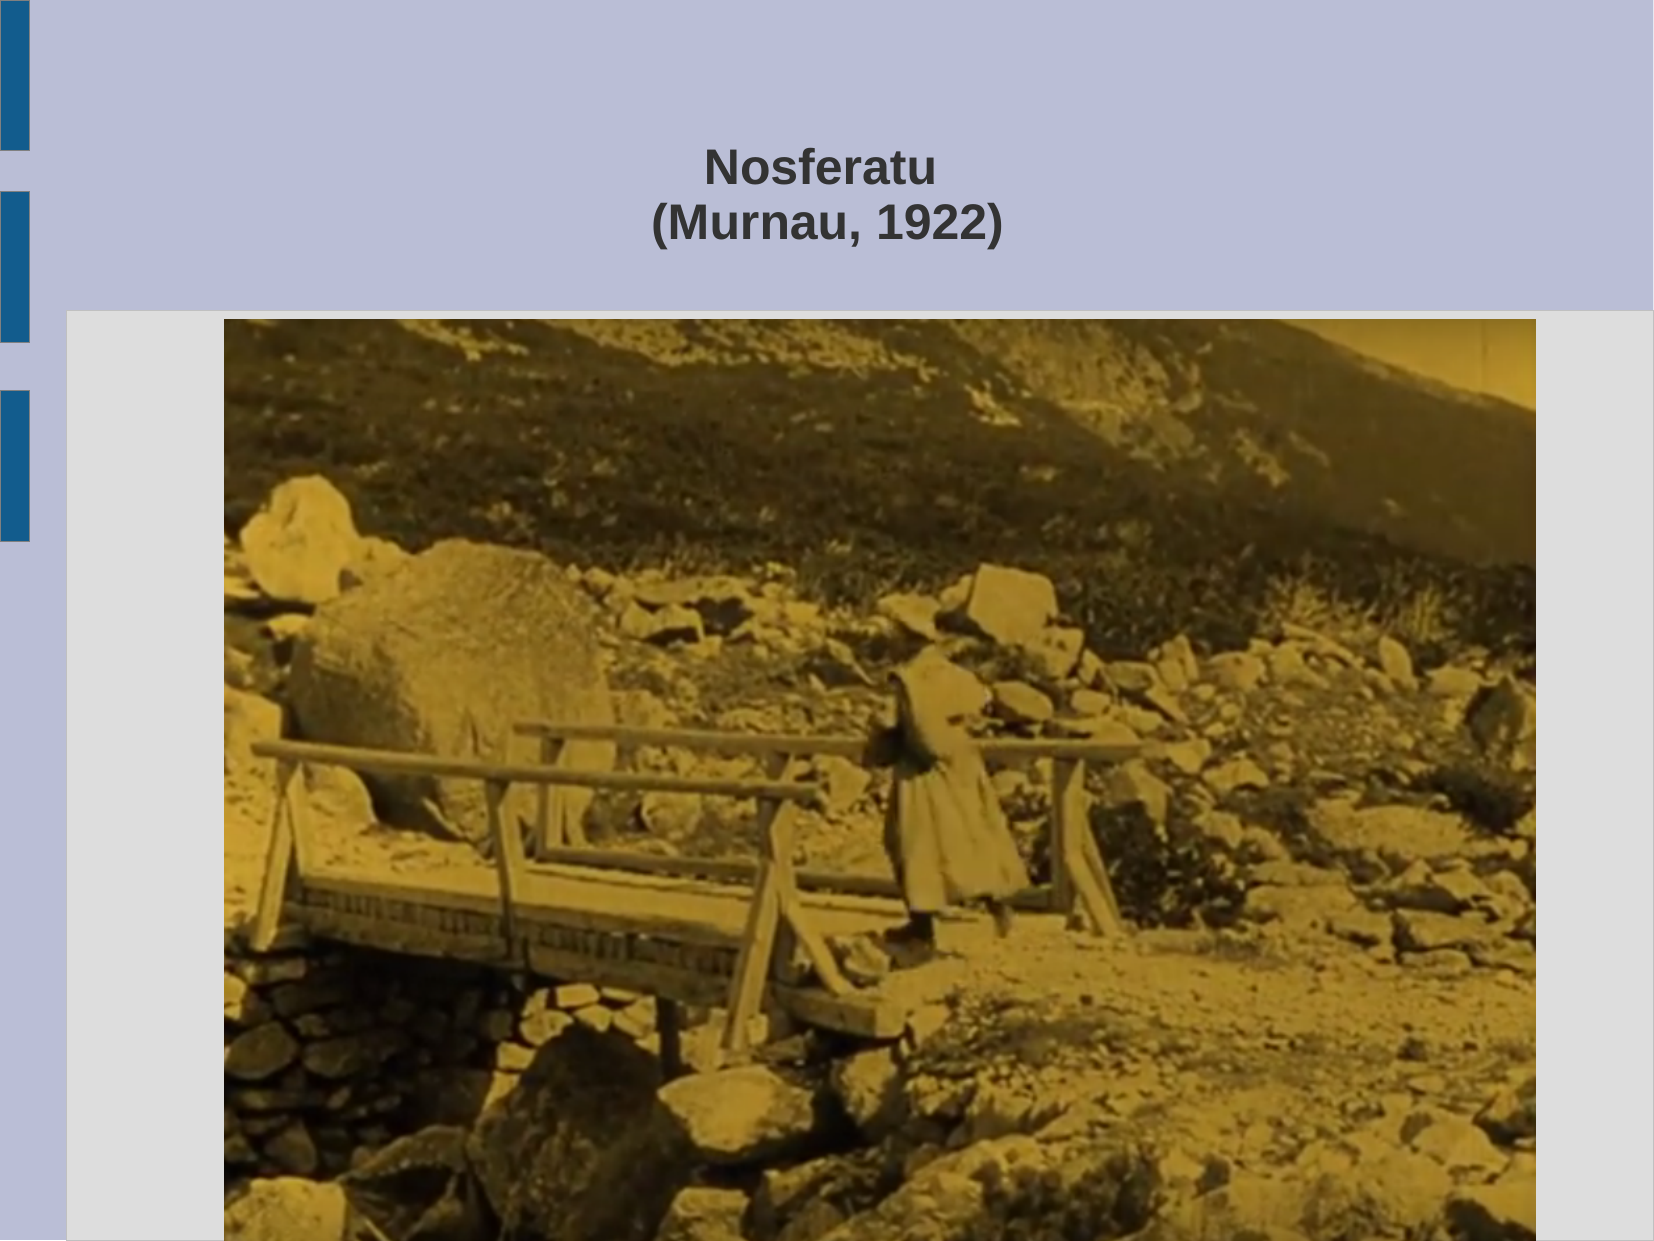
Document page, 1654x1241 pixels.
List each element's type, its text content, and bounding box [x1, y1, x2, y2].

picture [224, 319, 1536, 1241]
title Nosferatu (Murnau, 1922) [121, 91, 1534, 299]
